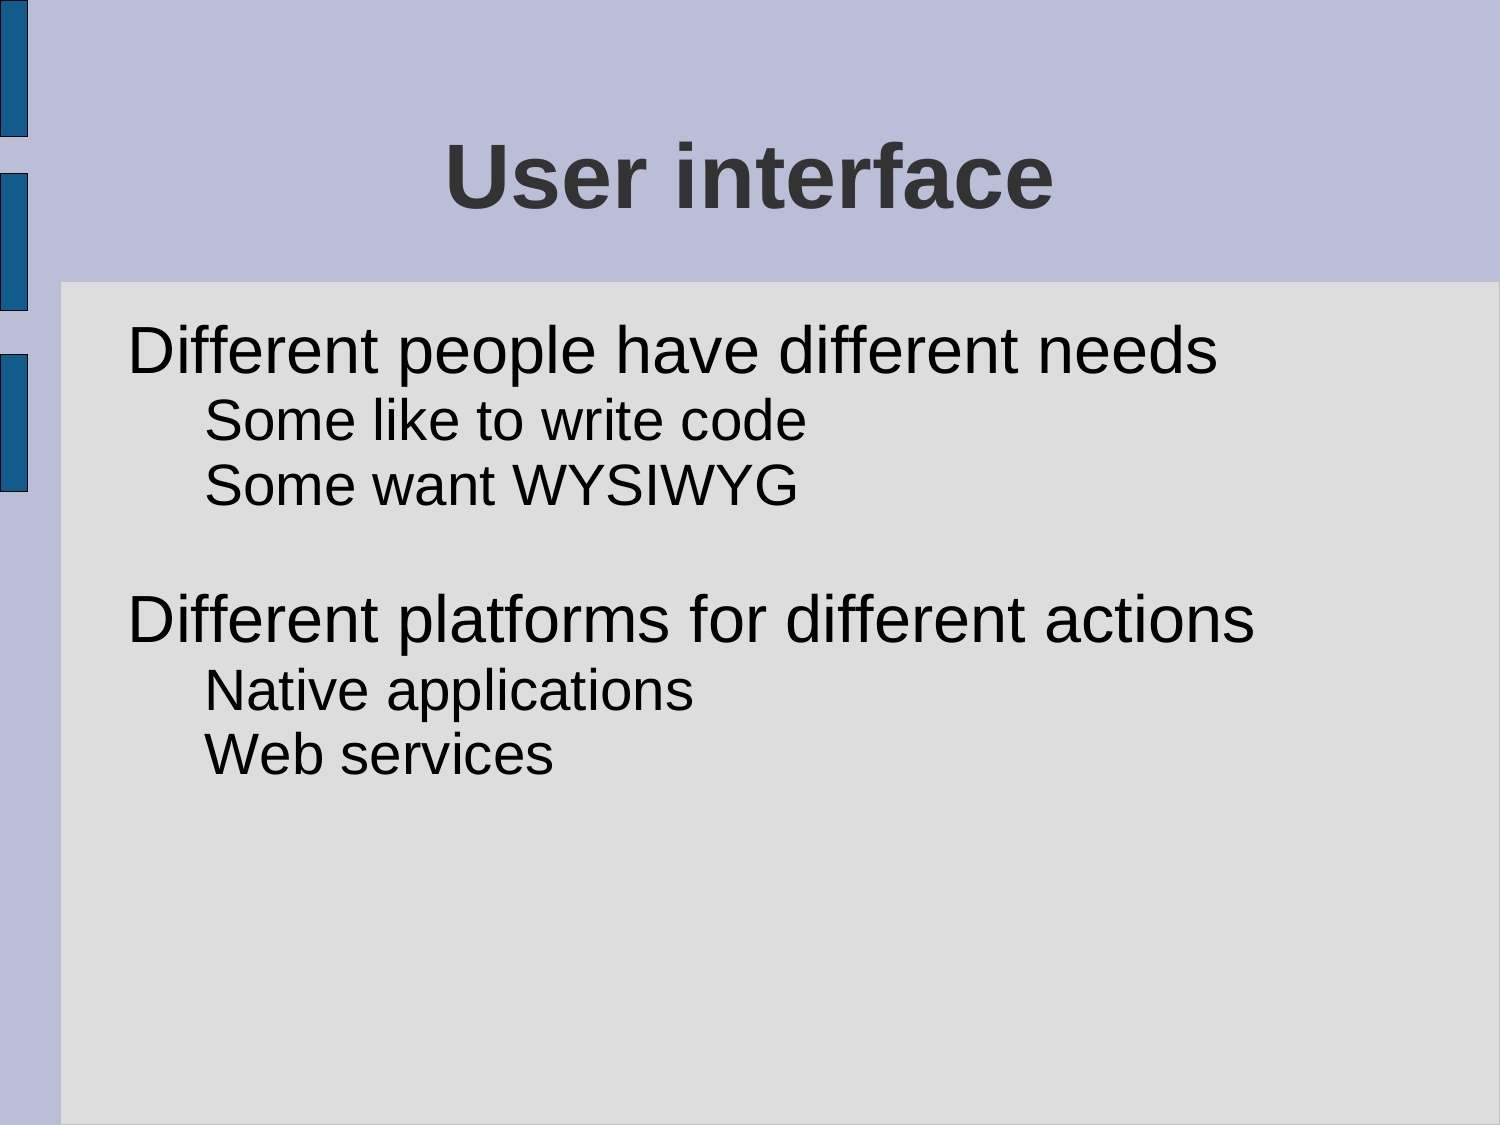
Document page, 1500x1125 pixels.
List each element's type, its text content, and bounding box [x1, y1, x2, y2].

title User interface [110, 82, 1392, 271]
list Different people have different needs Some like to write code Some want WYSIWYG Different platforms for different actions Native applications Web services [110, 312, 1392, 1022]
